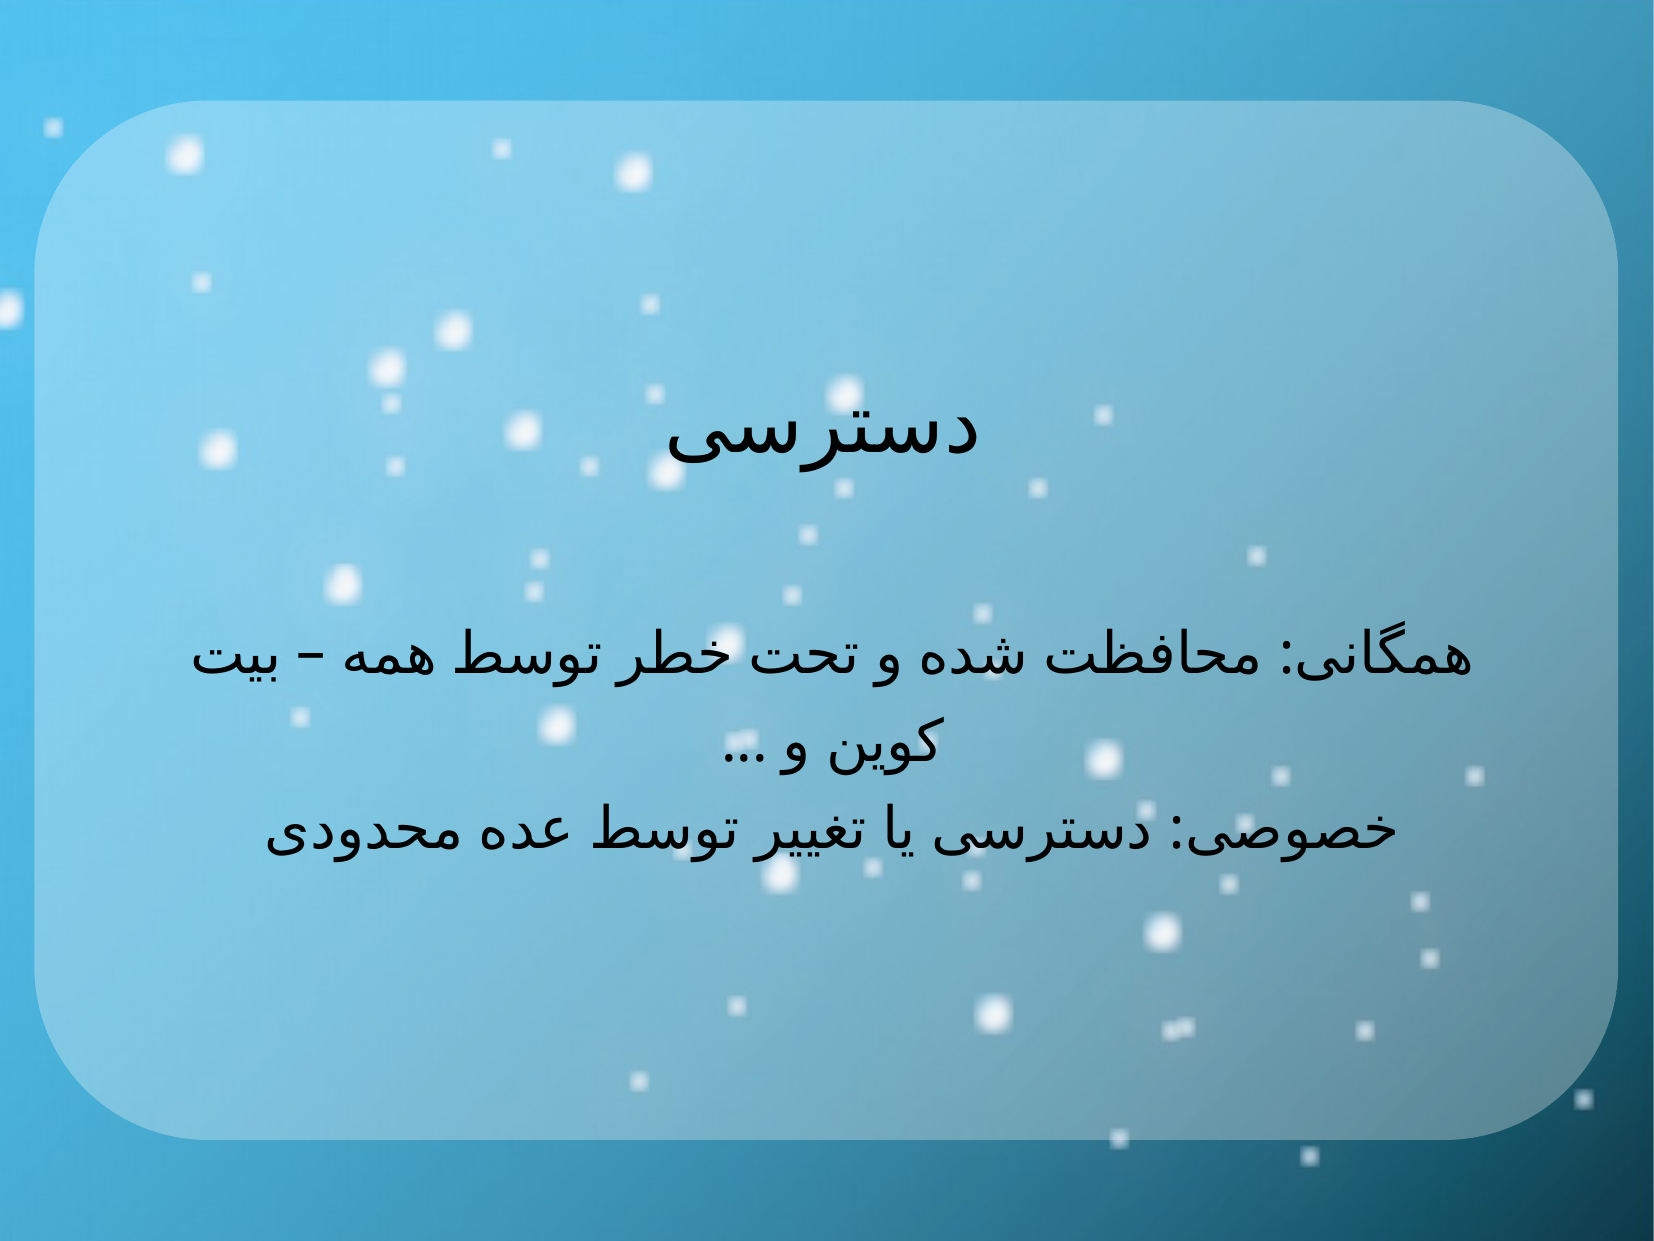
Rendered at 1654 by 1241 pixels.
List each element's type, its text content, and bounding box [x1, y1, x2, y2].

picture [0, 0, 1654, 1241]
text_box همگانی: محافظت شده و تحت خطر توسط همه – بیت کوین و ... خصوصی: دسترسی یا تغییر توسط عده محدودی [174, 535, 1491, 947]
title دسترسی [78, 328, 1567, 536]
